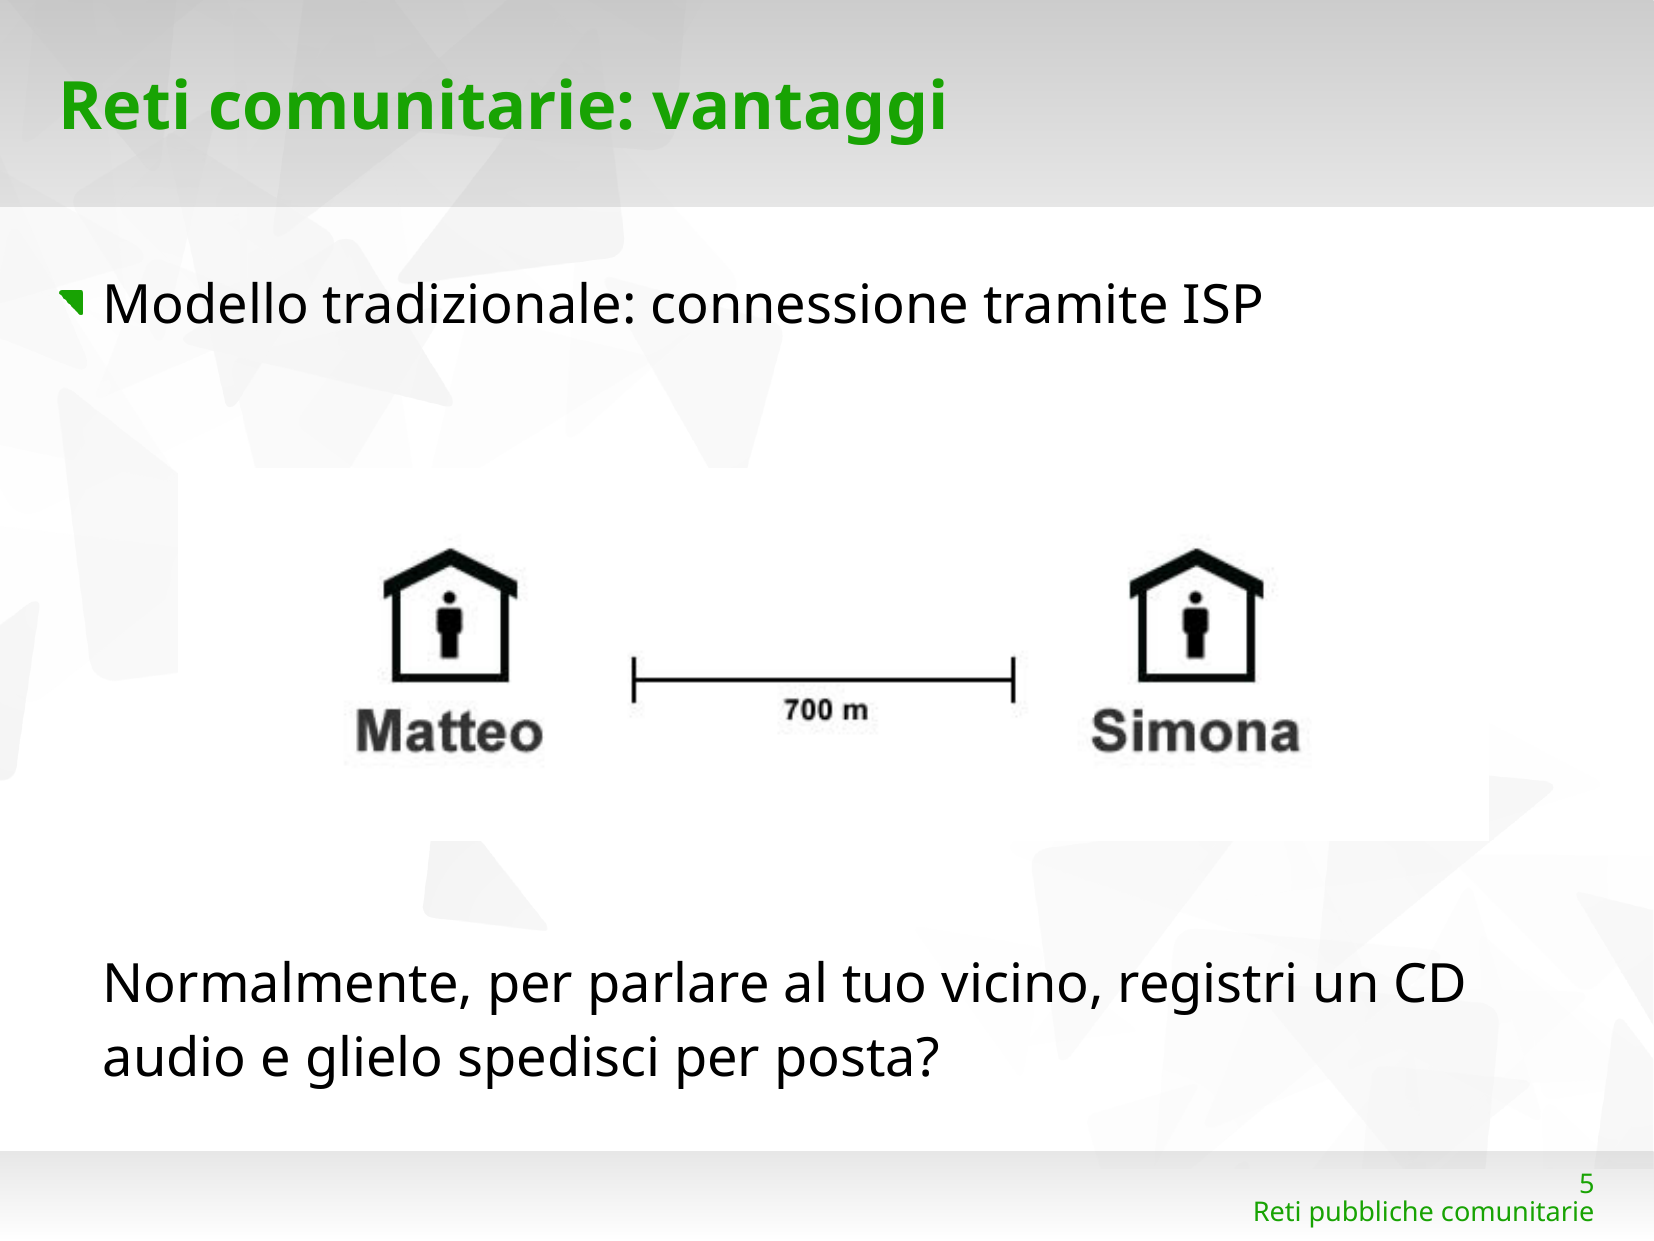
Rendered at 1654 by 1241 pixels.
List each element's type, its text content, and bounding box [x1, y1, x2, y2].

picture [915, 548, 1654, 1169]
picture [0, 0, 783, 931]
title Reti comunitarie: vantaggi [59, 29, 1595, 178]
picture [178, 468, 1489, 842]
list Normalmente, per parlare al tuo vicino, registri un CD audio e glielo spedisci per posta? [59, 944, 1595, 1105]
list Modello tradizionale: connessione tramite ISP [59, 265, 1595, 944]
